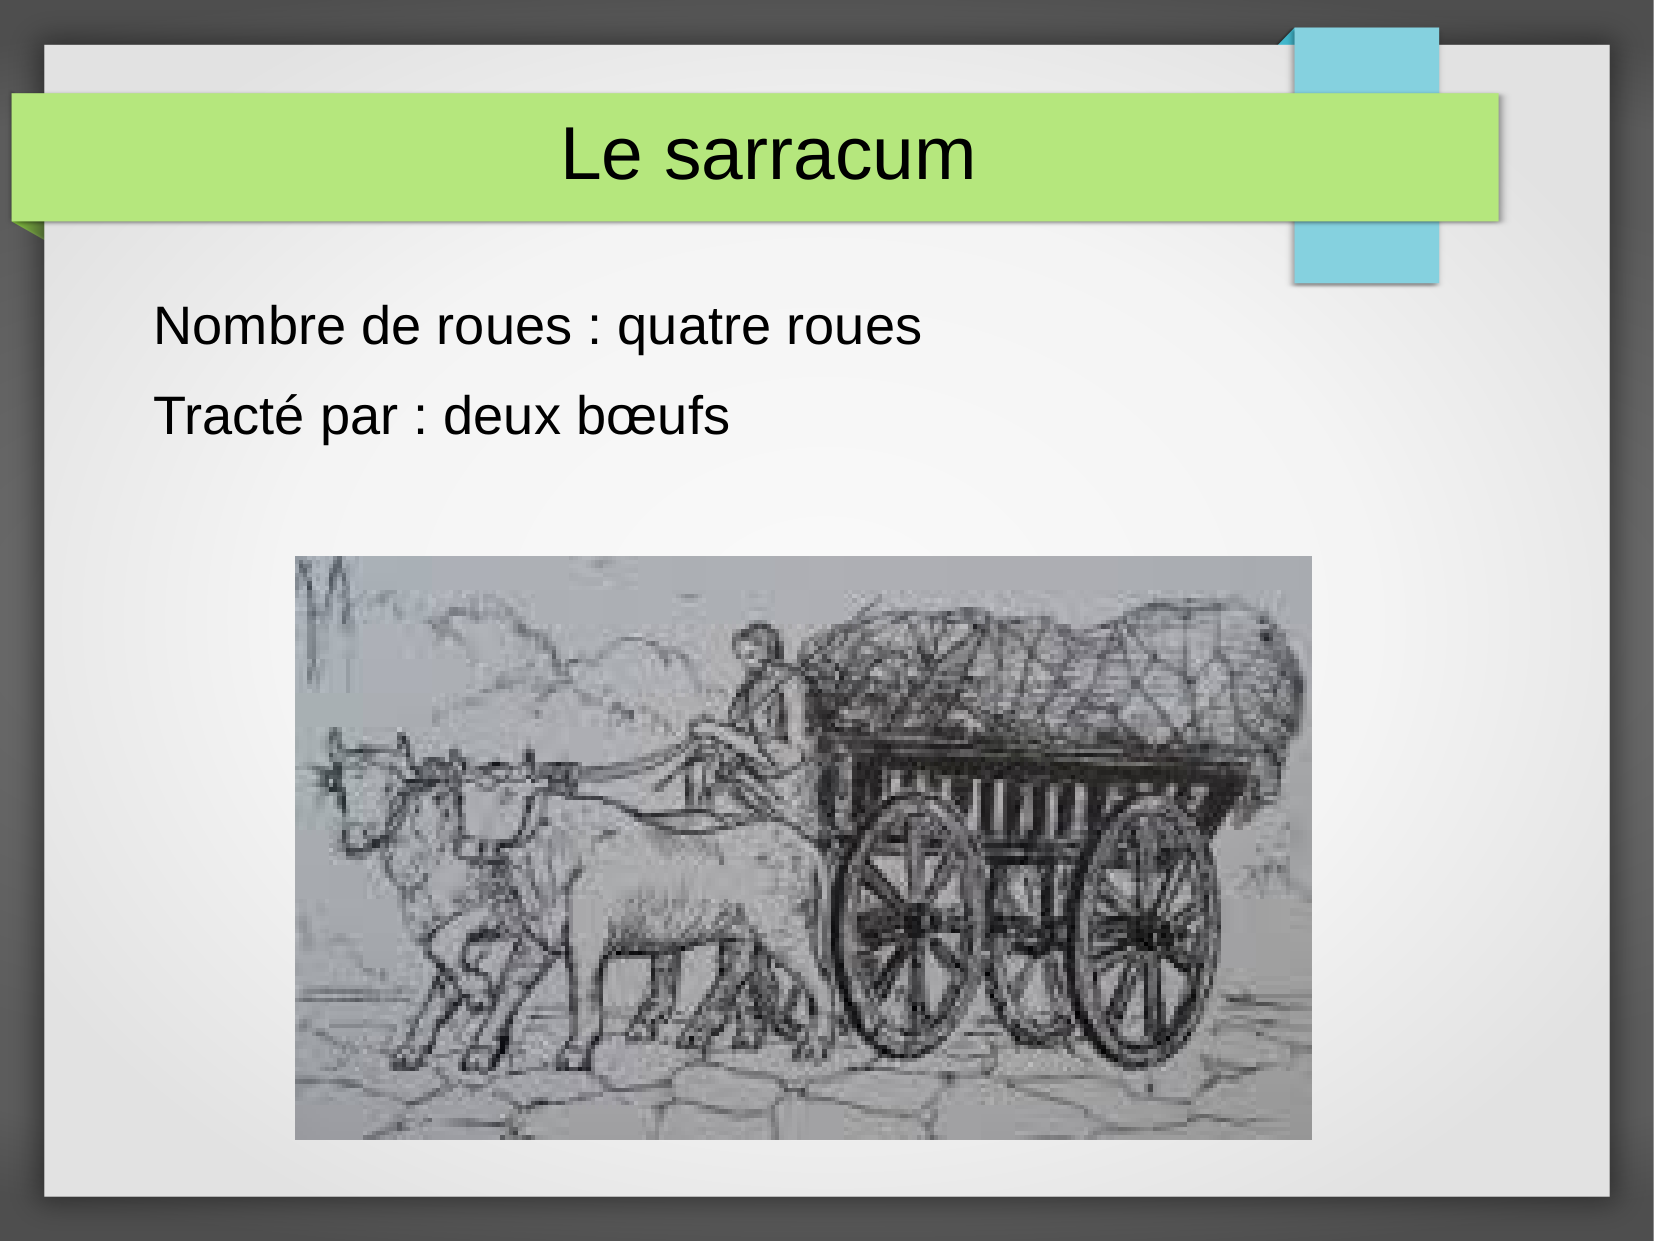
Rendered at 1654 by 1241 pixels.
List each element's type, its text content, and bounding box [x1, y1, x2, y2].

picture [0, 0, 1654, 1241]
list Nombre de roues : quatre roues Tracté par : deux bœufs [82, 295, 1571, 1015]
title Le sarracum [82, 94, 1264, 213]
